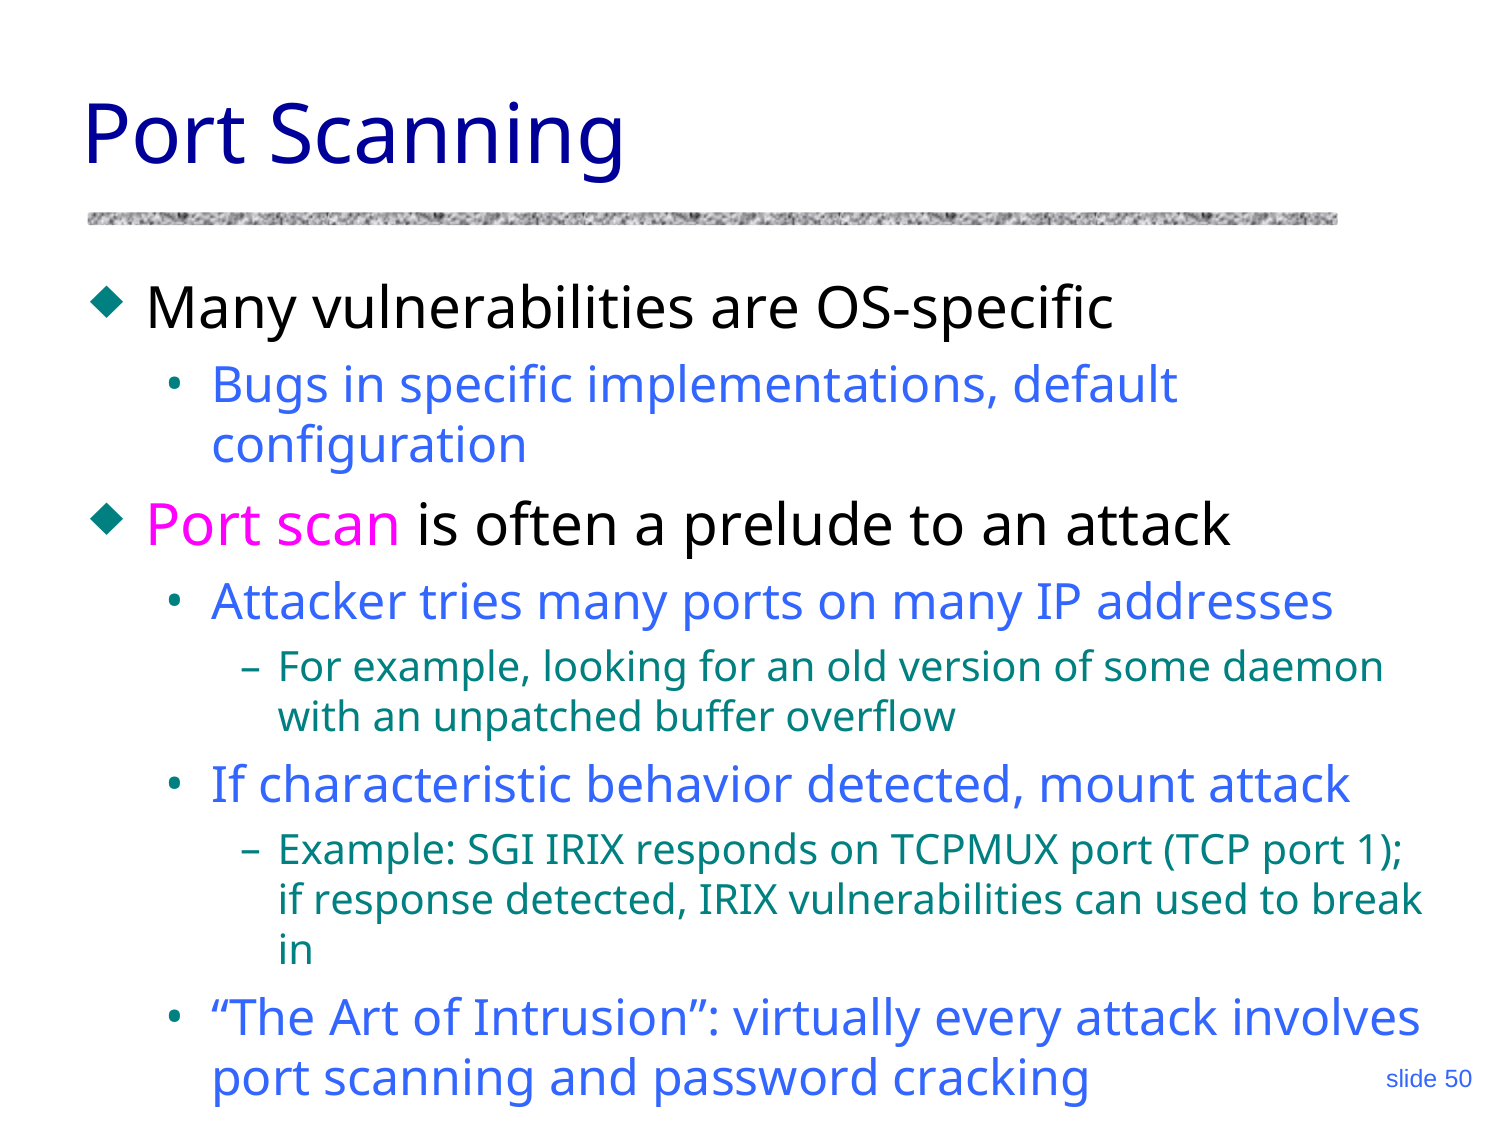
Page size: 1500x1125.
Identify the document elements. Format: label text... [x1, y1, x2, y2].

text_box Many vulnerabilities are OS-specific Bugs in specific implementations, default configuration Port scan is often a prelude to an attack Attacker tries many ports on many IP addresses For example, looking for an old version of some daemon with an unpatched buffer overflow If characteristic behavior detected, mount attack Example: SGI IRIX responds on TCPMUX port (TCP port 1); if response detected, IRIX vulnerabilities can used to break in “The Art of Intrusion”: virtually every attack involves port scanning and password cracking [74, 262, 1450, 1101]
text_box Port Scanning [66, 37, 1451, 188]
picture [87, 212, 1338, 226]
text_box slide <number> [1450, 1025, 1488, 1101]
